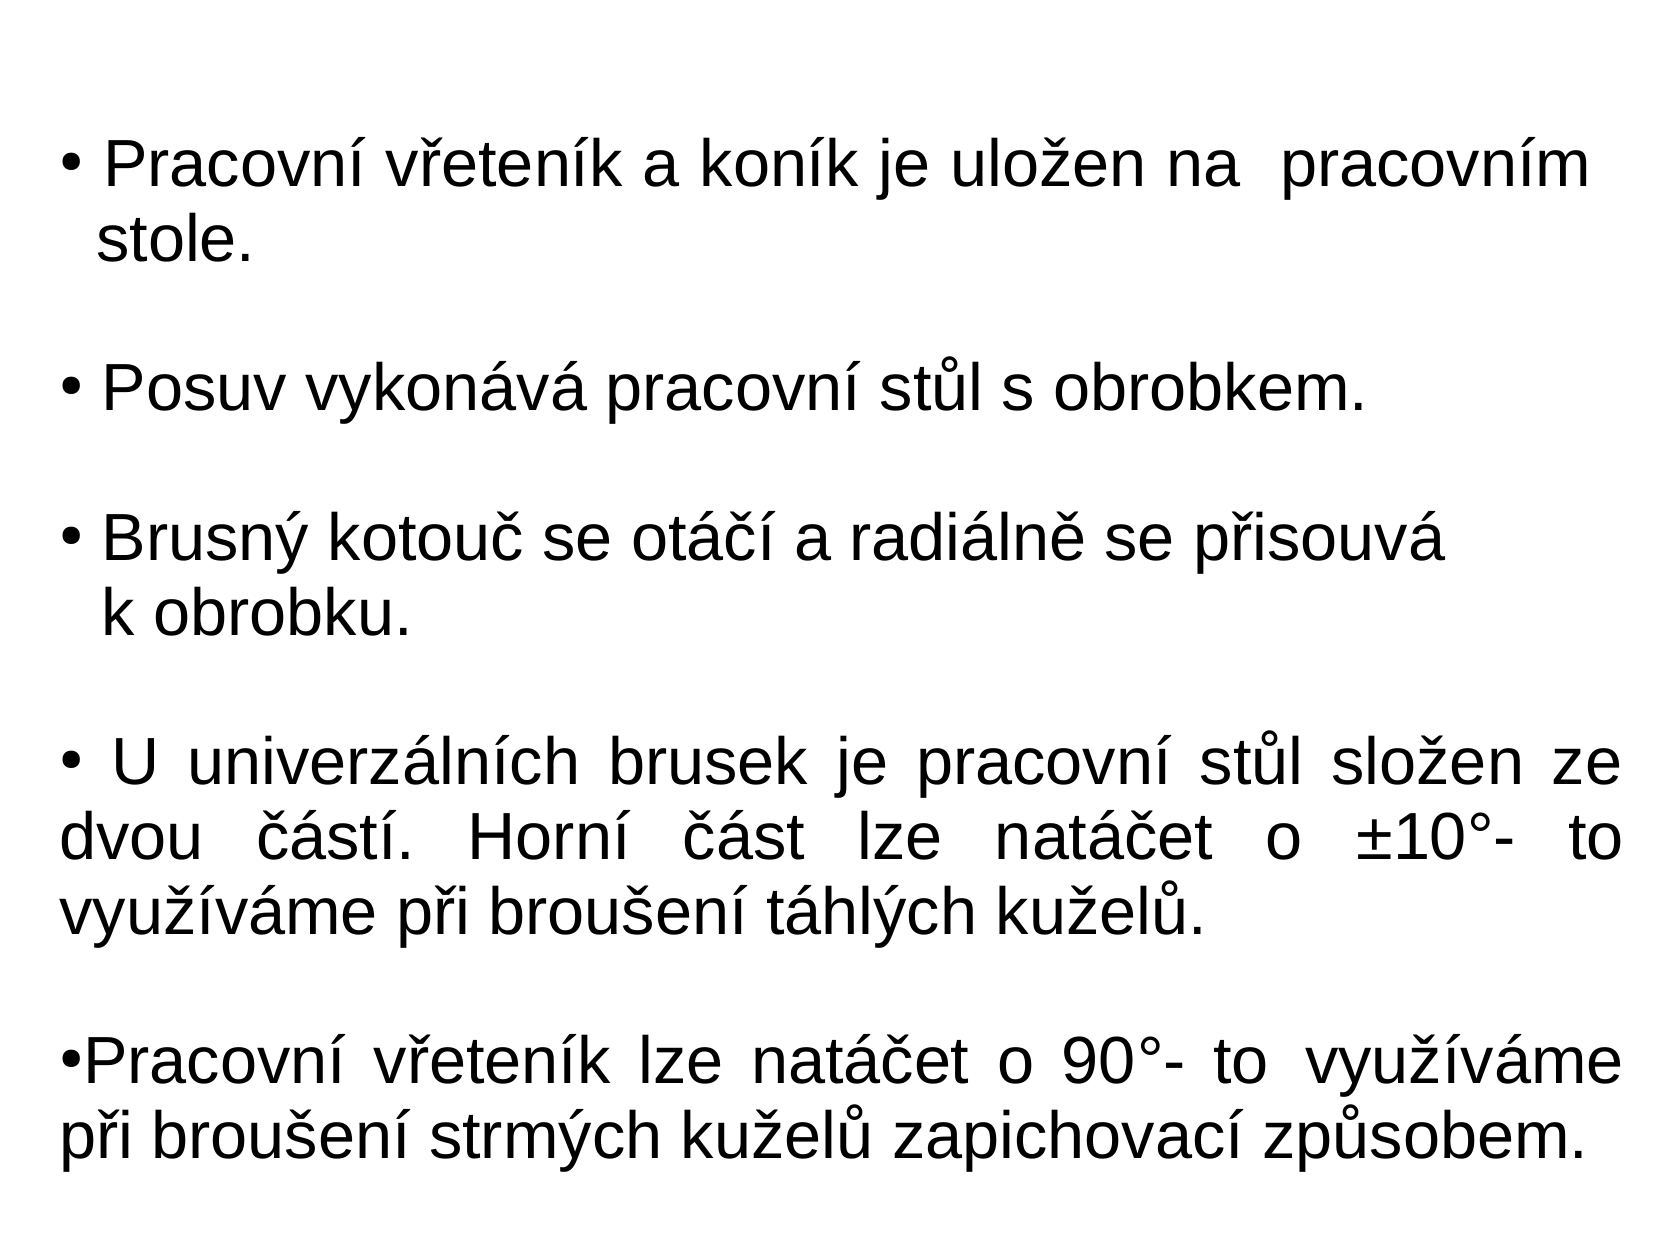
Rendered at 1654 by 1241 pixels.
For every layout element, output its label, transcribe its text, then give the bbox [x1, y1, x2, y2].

subtitle Pracovní vřeteník a koník je uložen na pracovním stole. Posuv vykonává pracovní stůl s obrobkem. Brusný kotouč se otáčí a radiálně se přisouvá k obrobku. U univerzálních brusek je pracovní stůl složen ze dvou částí. Horní část lze natáčet o ±10°- to využíváme při broušení táhlých kuželů. Pracovní vřeteník lze natáčet o 90°- to využíváme při broušení strmých kuželů zapichovací způsobem. [59, 123, 1625, 1175]
